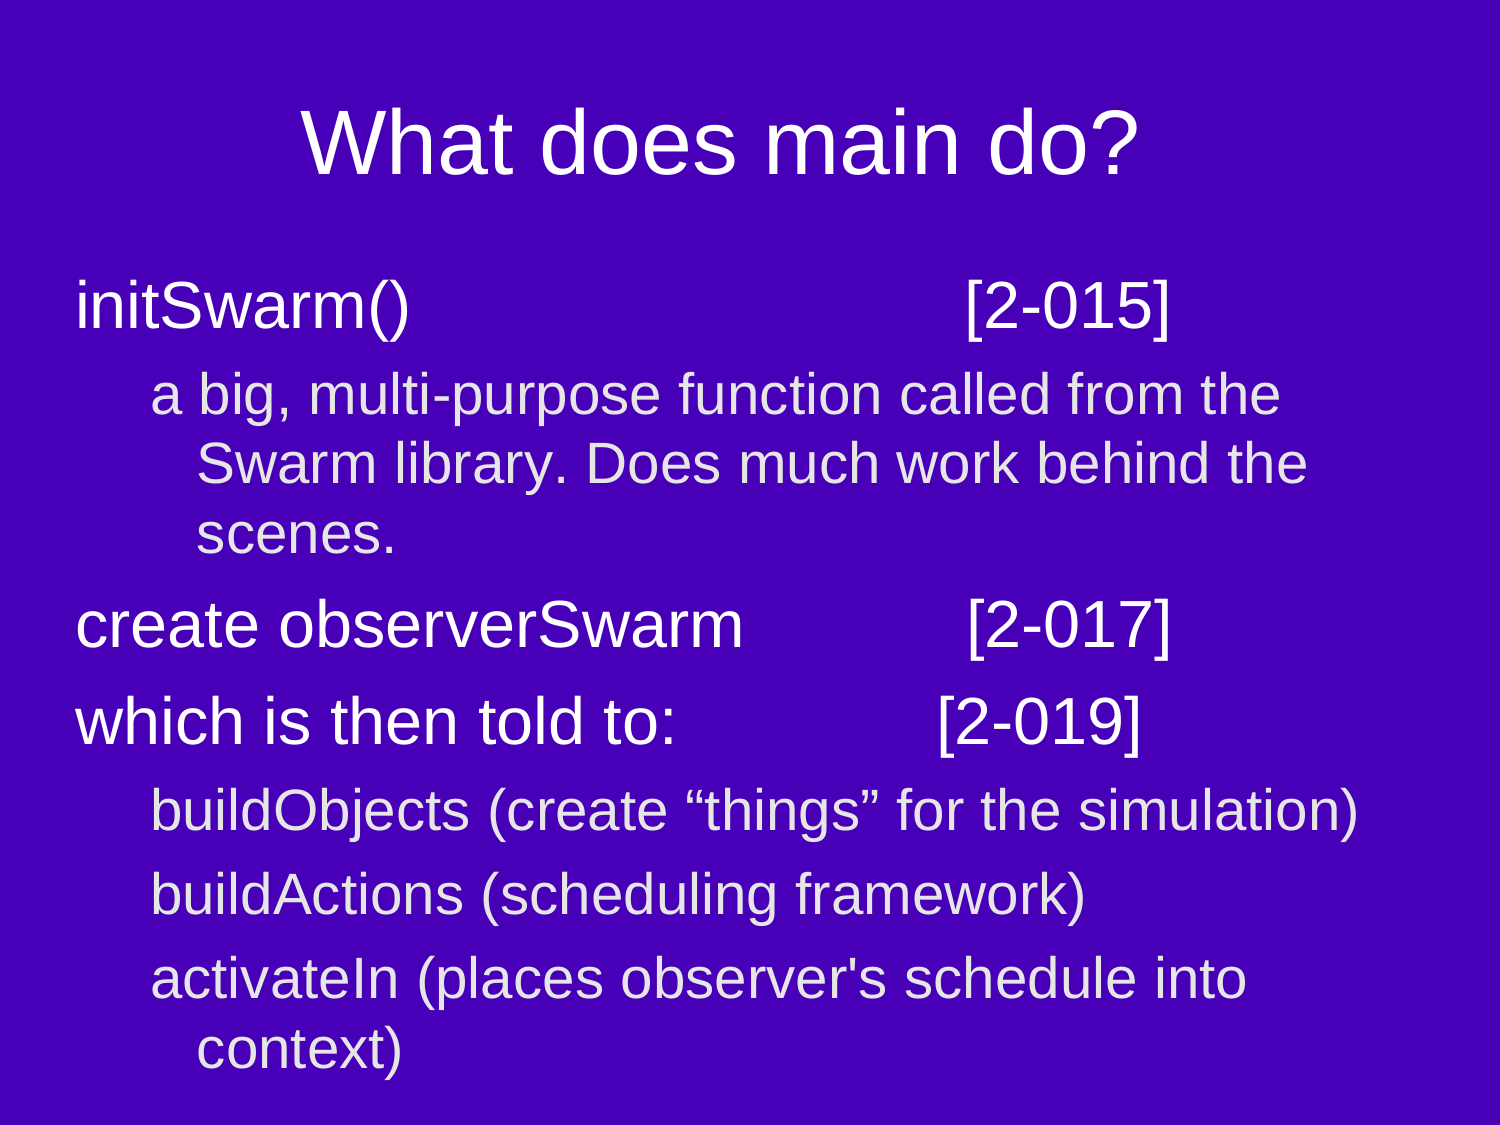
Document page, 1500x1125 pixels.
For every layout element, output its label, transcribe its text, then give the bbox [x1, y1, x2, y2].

title What does main do? [75, 45, 1426, 233]
list initSwarm() [2-015] a big, multi-purpose function called from the Swarm library. Does much work behind the scenes. create observerSwarm [2-017] which is then told to: [2-019] buildObjects (create “things” for the simulation) buildActions (scheduling framework) activateIn (places observer's schedule into context) [75, 262, 1426, 1076]
